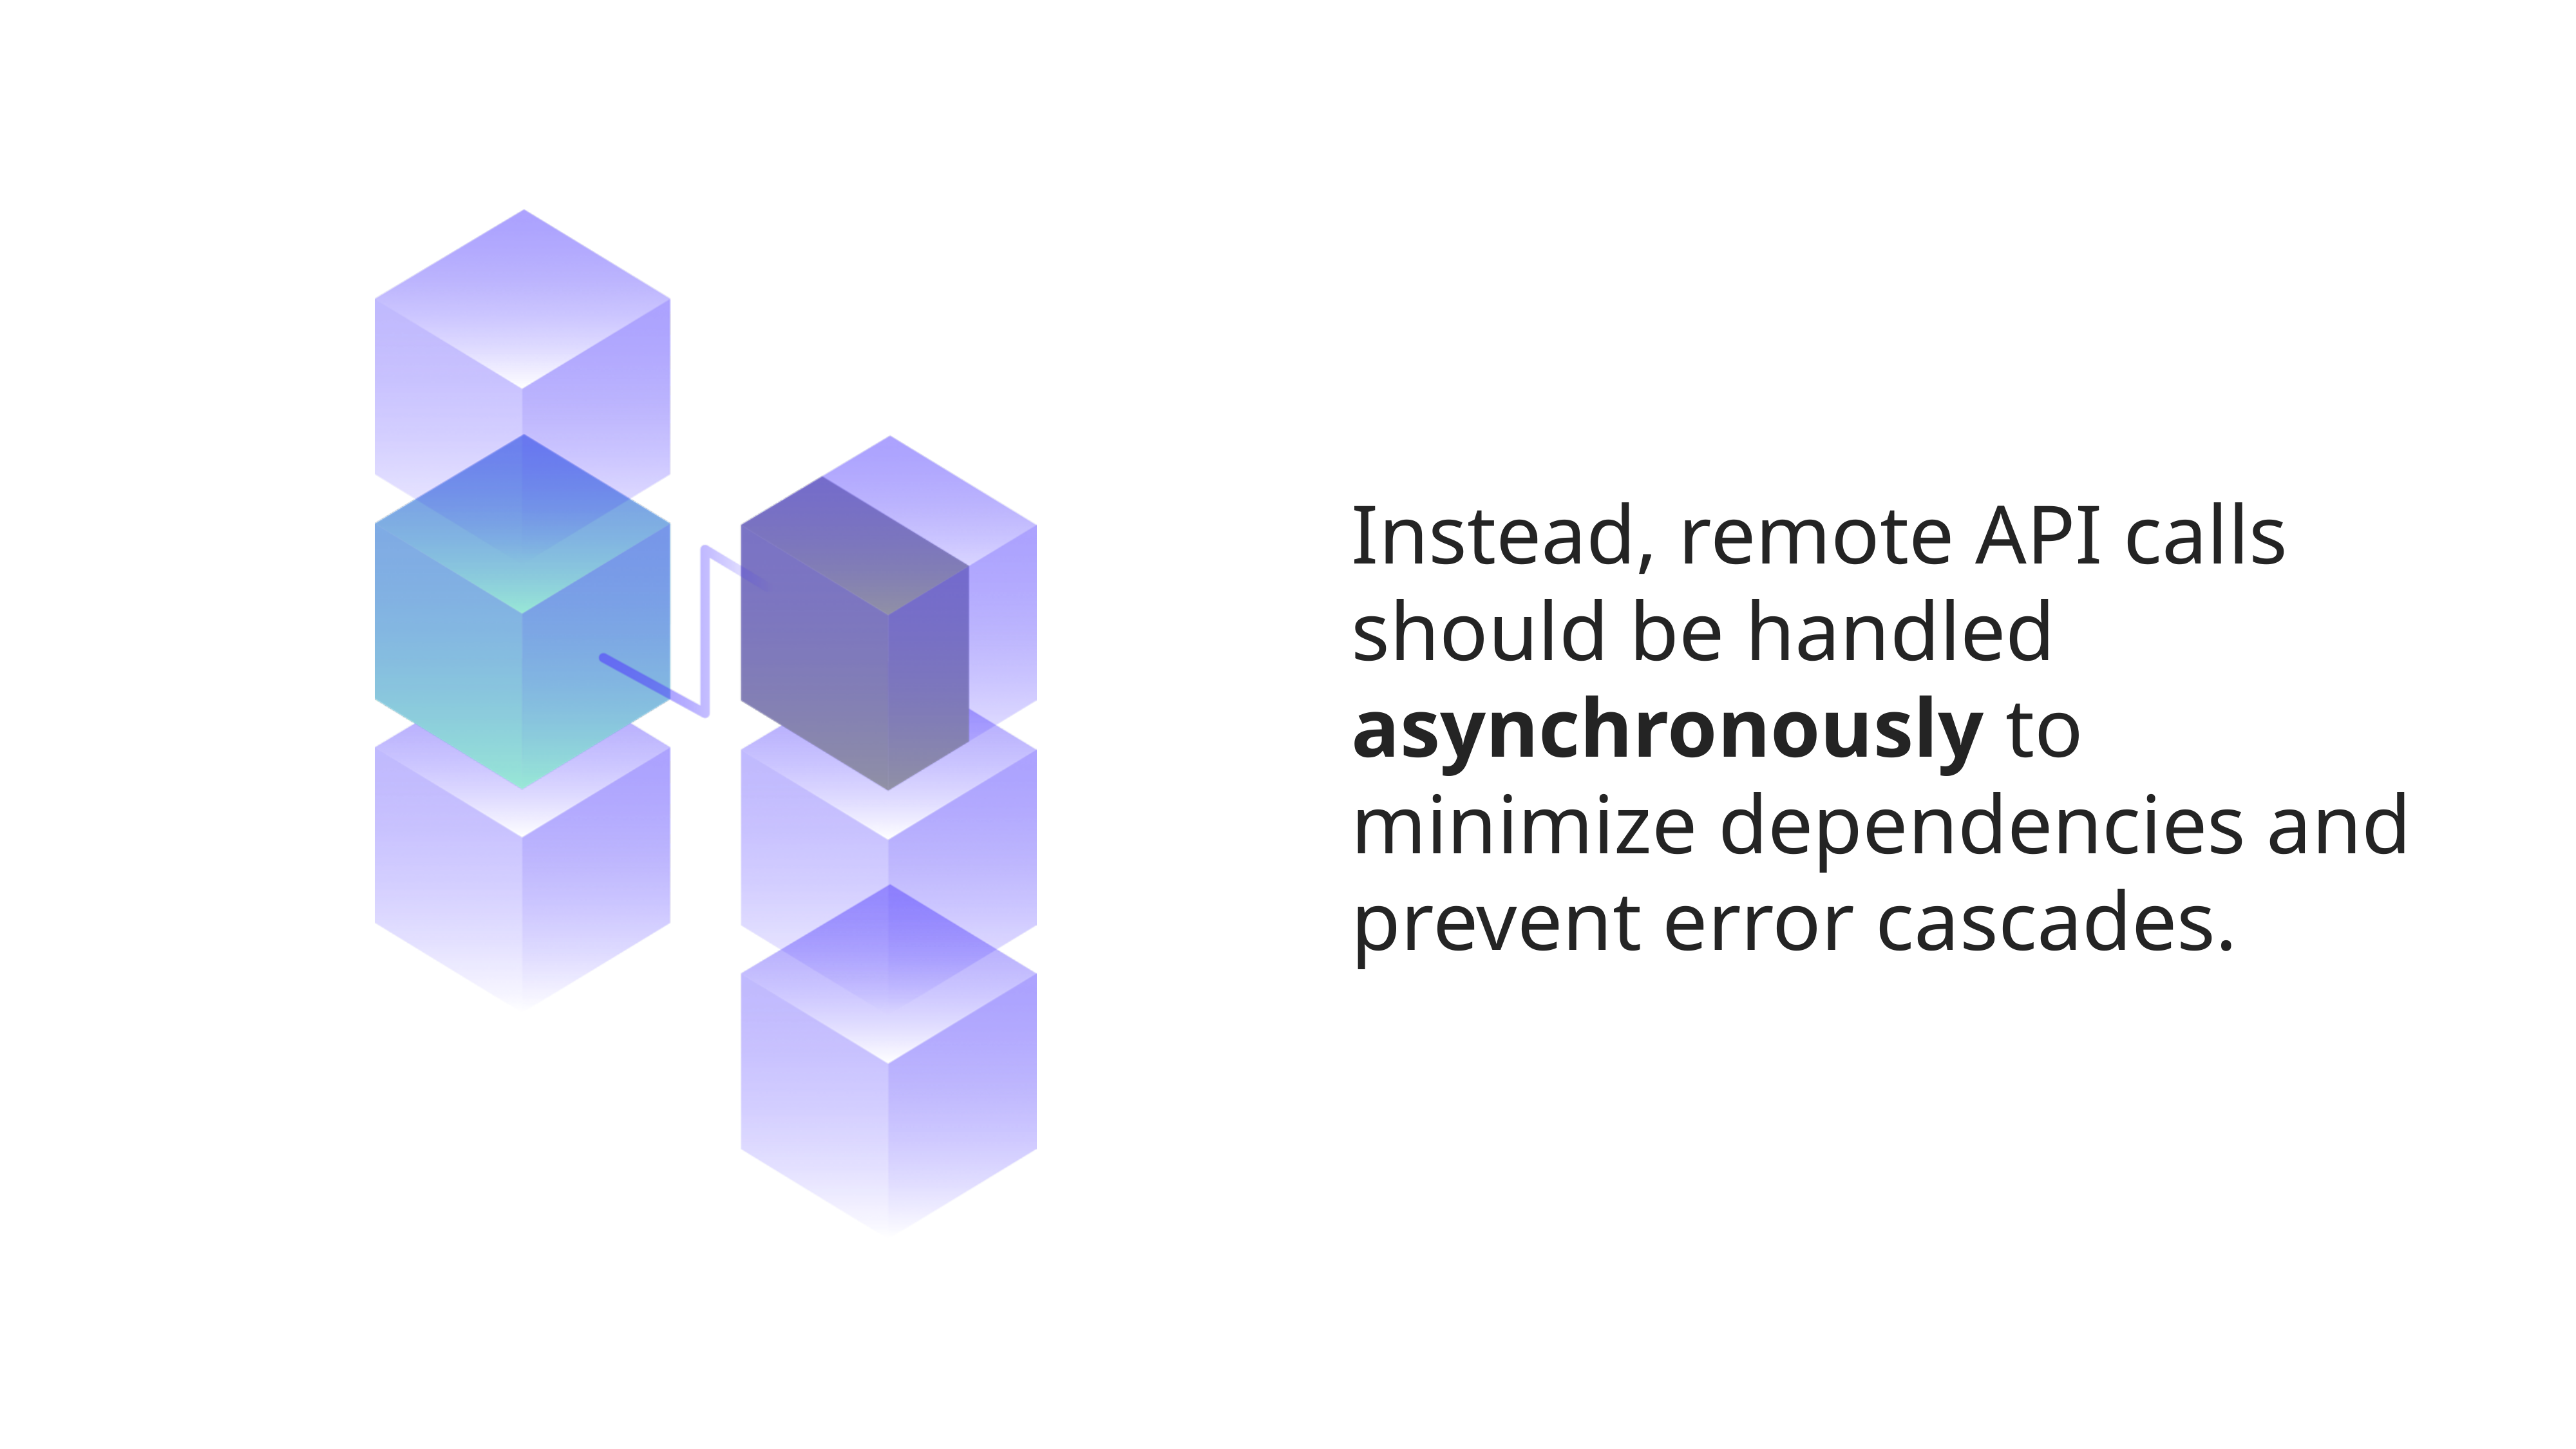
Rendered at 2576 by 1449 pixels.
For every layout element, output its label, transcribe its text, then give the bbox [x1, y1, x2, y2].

list Instead, remote API calls should be handled asynchronously to minimize dependencies and prevent error cascades. [1351, 127, 2423, 1322]
picture [375, 209, 1037, 1240]
